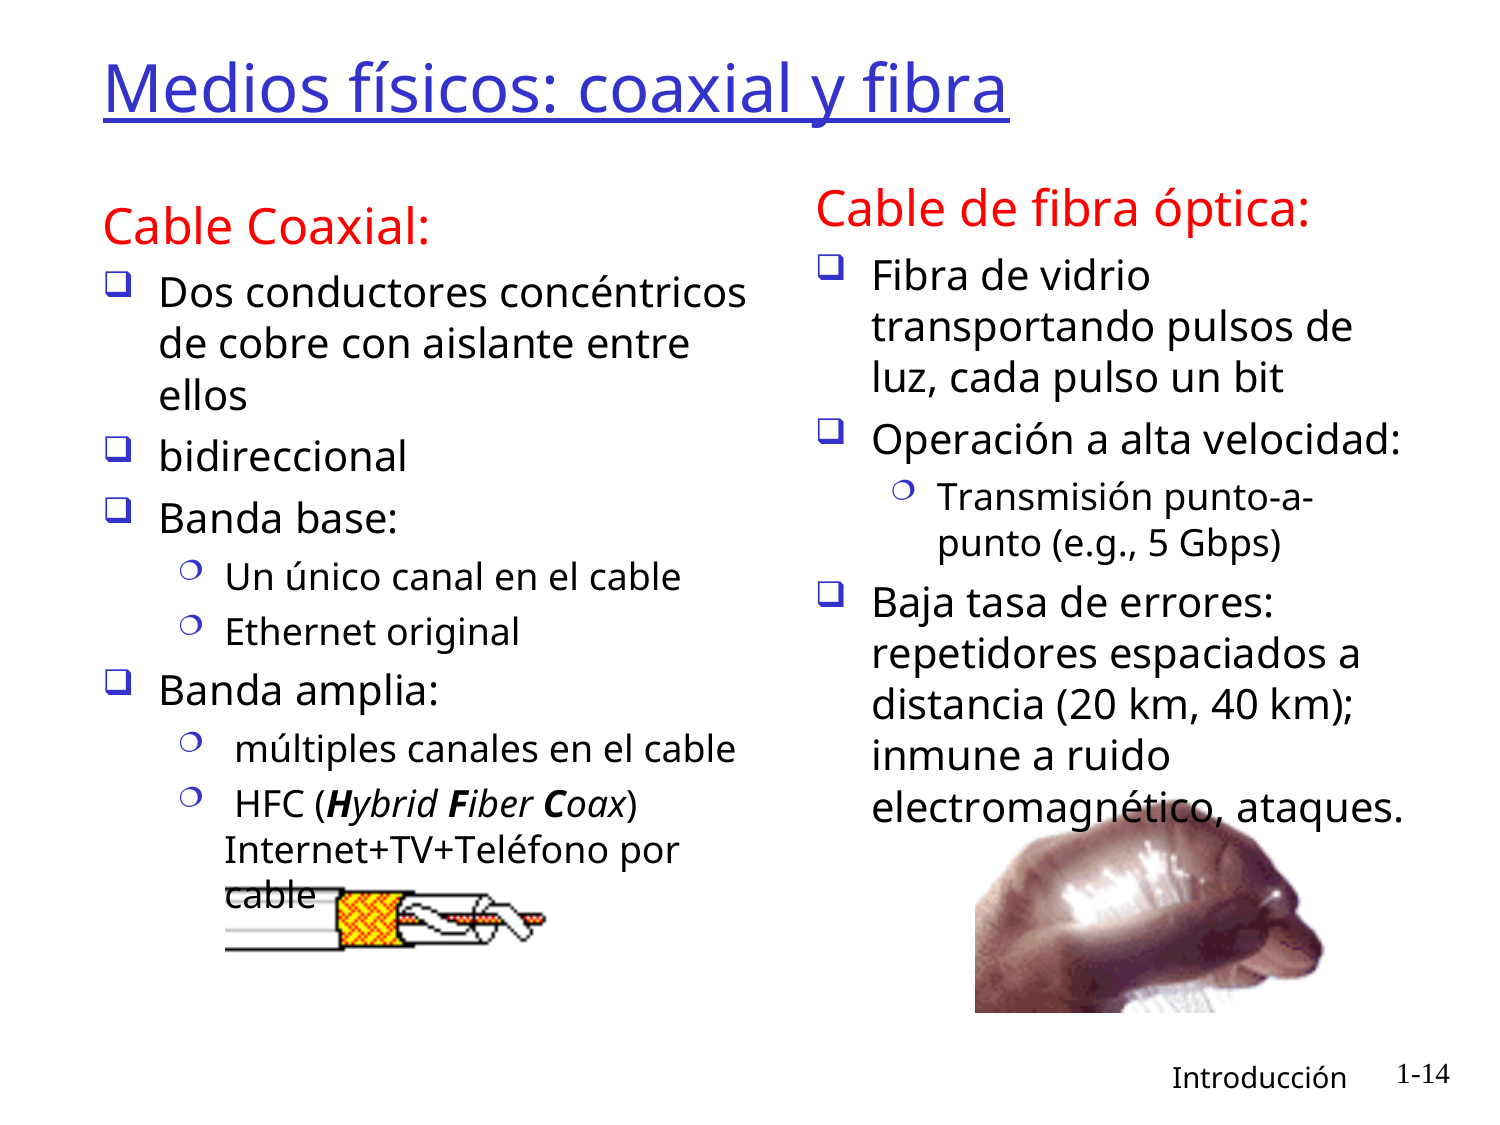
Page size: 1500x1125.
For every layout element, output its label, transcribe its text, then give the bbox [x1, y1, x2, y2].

picture [225, 838, 229, 861]
picture [975, 831, 1343, 1013]
list Cable de fibra óptica: Fibra de vidrio transportando pulsos de luz, cada pulso un bit Operación a alta velocidad: Transmisión punto-a-punto (e.g., 5 Gbps) Baja tasa de errores: repetidores espaciados a distancia (20 km, 40 km); inmune a ruido electromagnético, ataques. [799, 169, 1425, 831]
list Cable Coaxial: Dos conductores concéntricos de cobre con aislante entre ellos bidireccional Banda base: Un único canal en el cable Ethernet original Banda amplia: múltiples canales en el cable HFC (Hybrid Fiber Coax) Internet+TV+Teléfono por cable [87, 187, 788, 826]
title Medios físicos: coaxial y fibra [87, 23, 1463, 150]
picture [225, 834, 636, 1013]
picture [625, 845, 636, 861]
